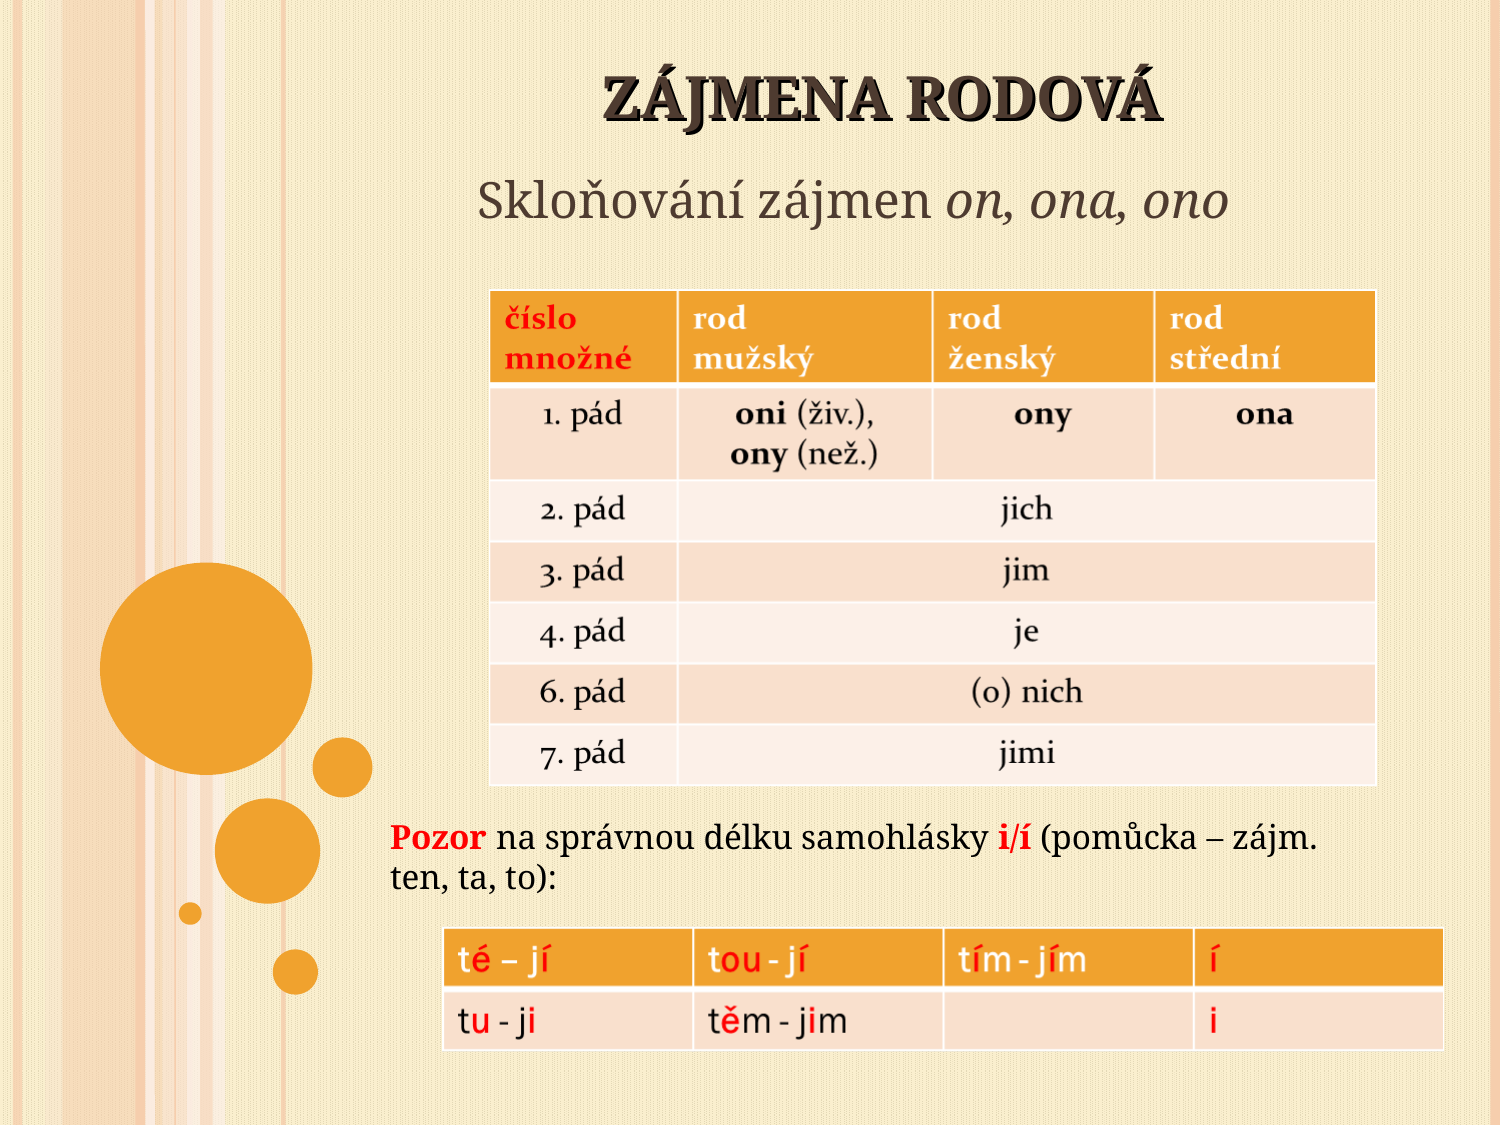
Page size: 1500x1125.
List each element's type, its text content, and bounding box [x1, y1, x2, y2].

picture [489, 288, 1377, 792]
picture [442, 923, 1444, 1066]
subtitle Skloňování zájmen on, ona, ono Pozor na správnou délku samohlásky i/í (pomůcka – zájm. ten, ta, to): [375, 160, 1388, 1046]
title Zájmena rodová [375, 42, 1388, 138]
